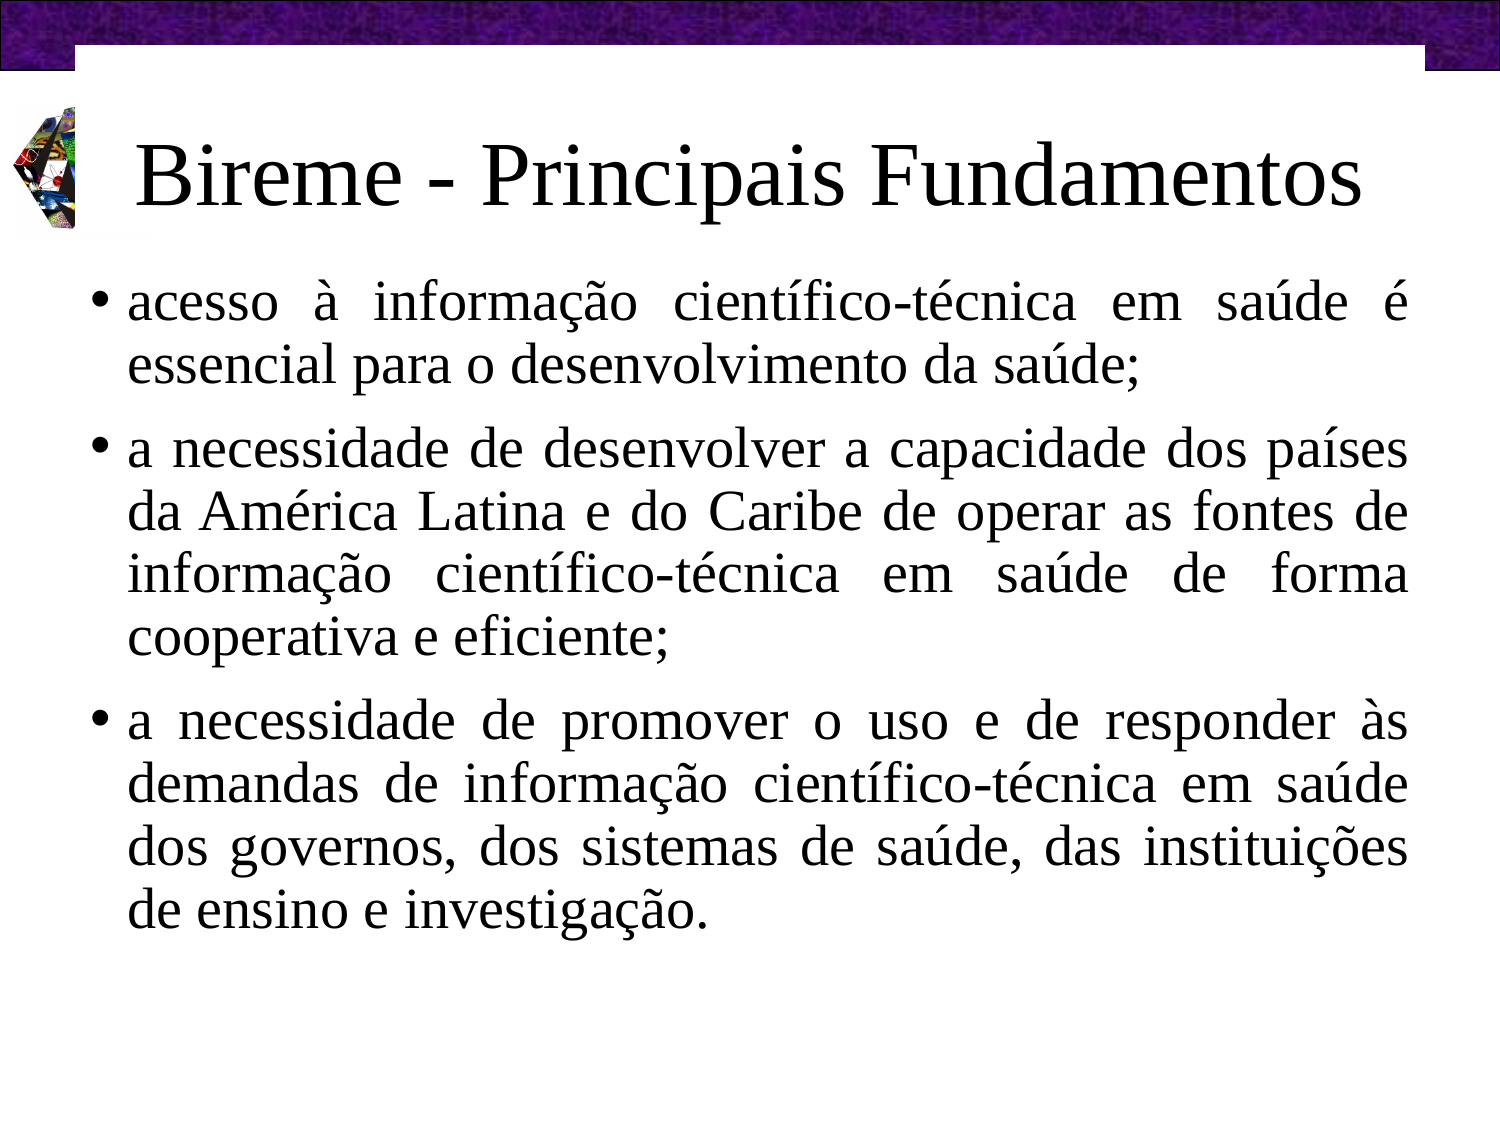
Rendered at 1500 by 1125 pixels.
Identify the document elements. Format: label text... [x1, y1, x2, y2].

list acesso à informação científico-técnica em saúde é essencial para o desenvolvimento da saúde; a necessidade de desenvolver a capacidade dos países da América Latina e do Caribe de operar as fontes de informação científico-técnica em saúde de forma cooperativa e eficiente; a necessidade de promover o uso e de responder às demandas de informação científico-técnica em saúde dos governos, dos sistemas de saúde, das instituições de ensino e investigação. [75, 262, 1425, 1005]
picture [1, 1, 1499, 69]
title Bireme - Principais Fundamentos [75, 45, 1425, 233]
